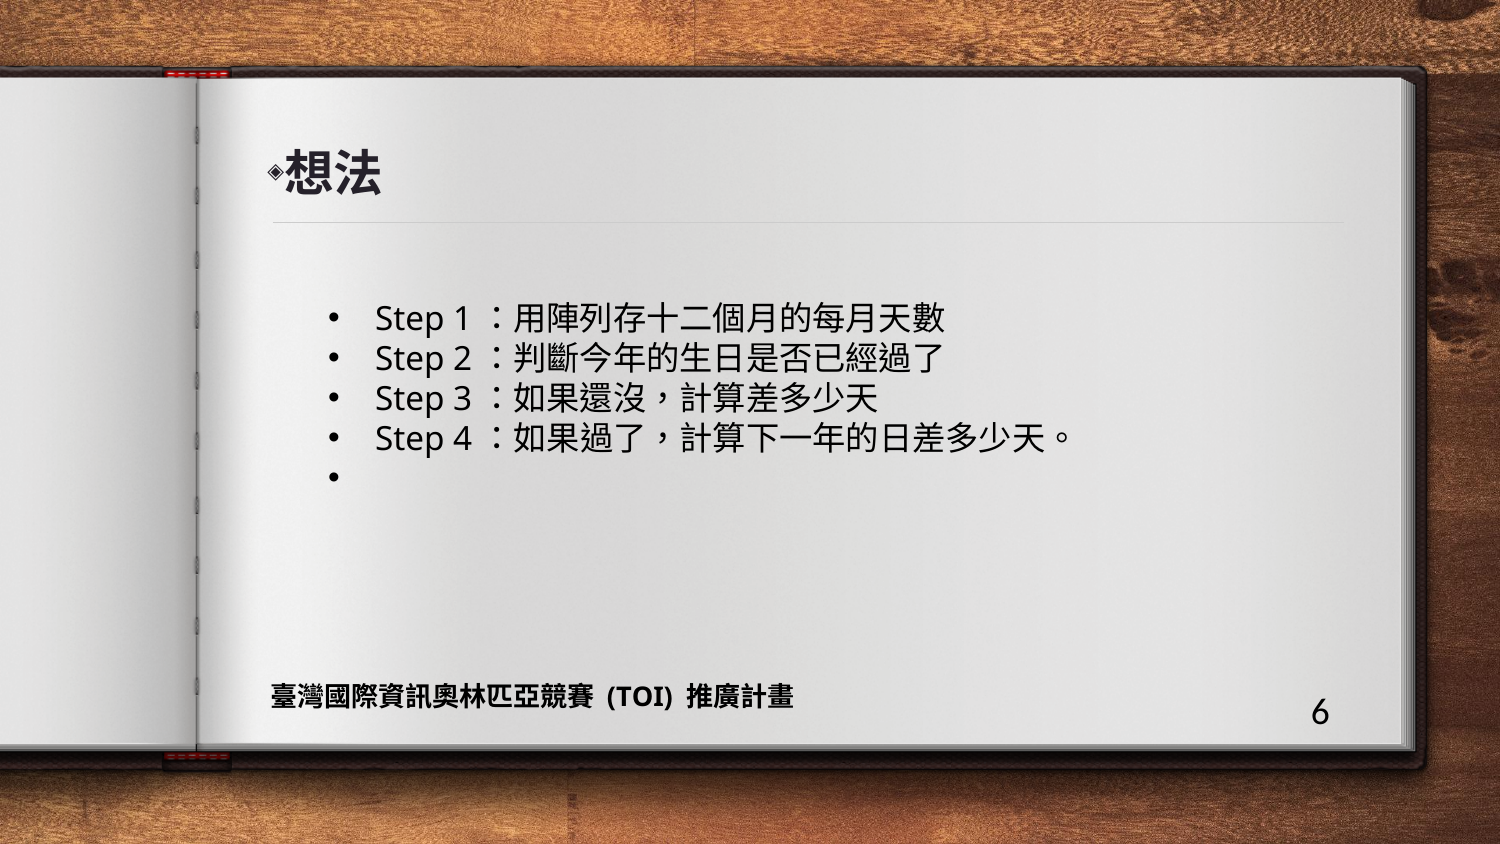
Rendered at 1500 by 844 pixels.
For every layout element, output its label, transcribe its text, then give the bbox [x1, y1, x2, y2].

list 想法 [252, 126, 1194, 216]
text_box 6 [1295, 672, 1386, 737]
text_box Step 1：用陣列存十二個月的每月天數 Step 2：判斷今年的生日是否已經過了 Step 3：如果還沒，計算差多少天 Step 4：如果過了，計算下一年的日差多少天。 [313, 289, 1254, 507]
